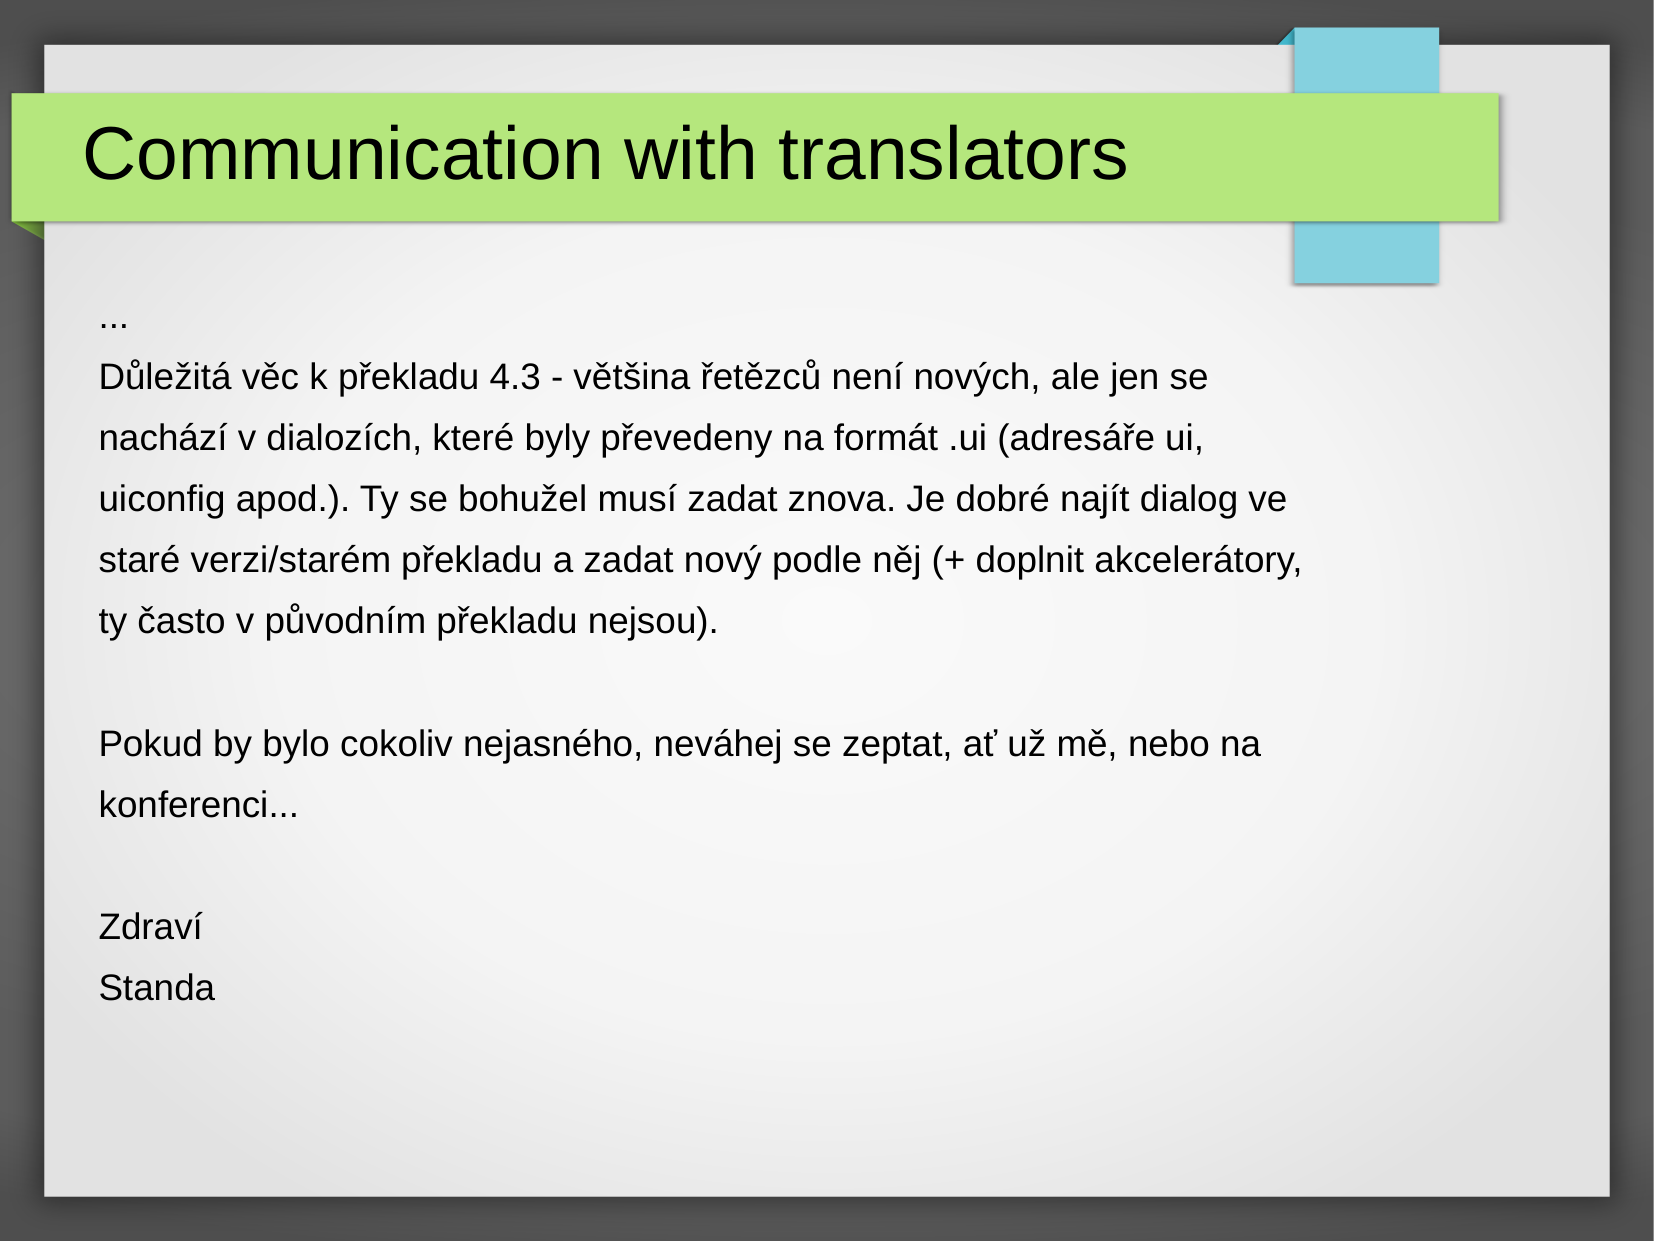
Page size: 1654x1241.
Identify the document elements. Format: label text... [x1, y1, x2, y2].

list ... Důležitá věc k překladu 4.3 - většina řetězců není nových, ale jen se nachází v dialozích, které byly převedeny na formát .ui (adresáře ui, uiconfig apod.). Ty se bohužel musí zadat znova. Je dobré najít dialog ve staré verzi/starém překladu a zadat nový podle něj (+ doplnit akcelerátory, ty často v původním překladu nejsou). Pokud by bylo cokoliv nejasného, neváhej se zeptat, ať už mě, nebo na konferenci... Zdraví Standa [82, 295, 1571, 1015]
title Communication with translators [82, 94, 1264, 213]
picture [0, 0, 1654, 1241]
